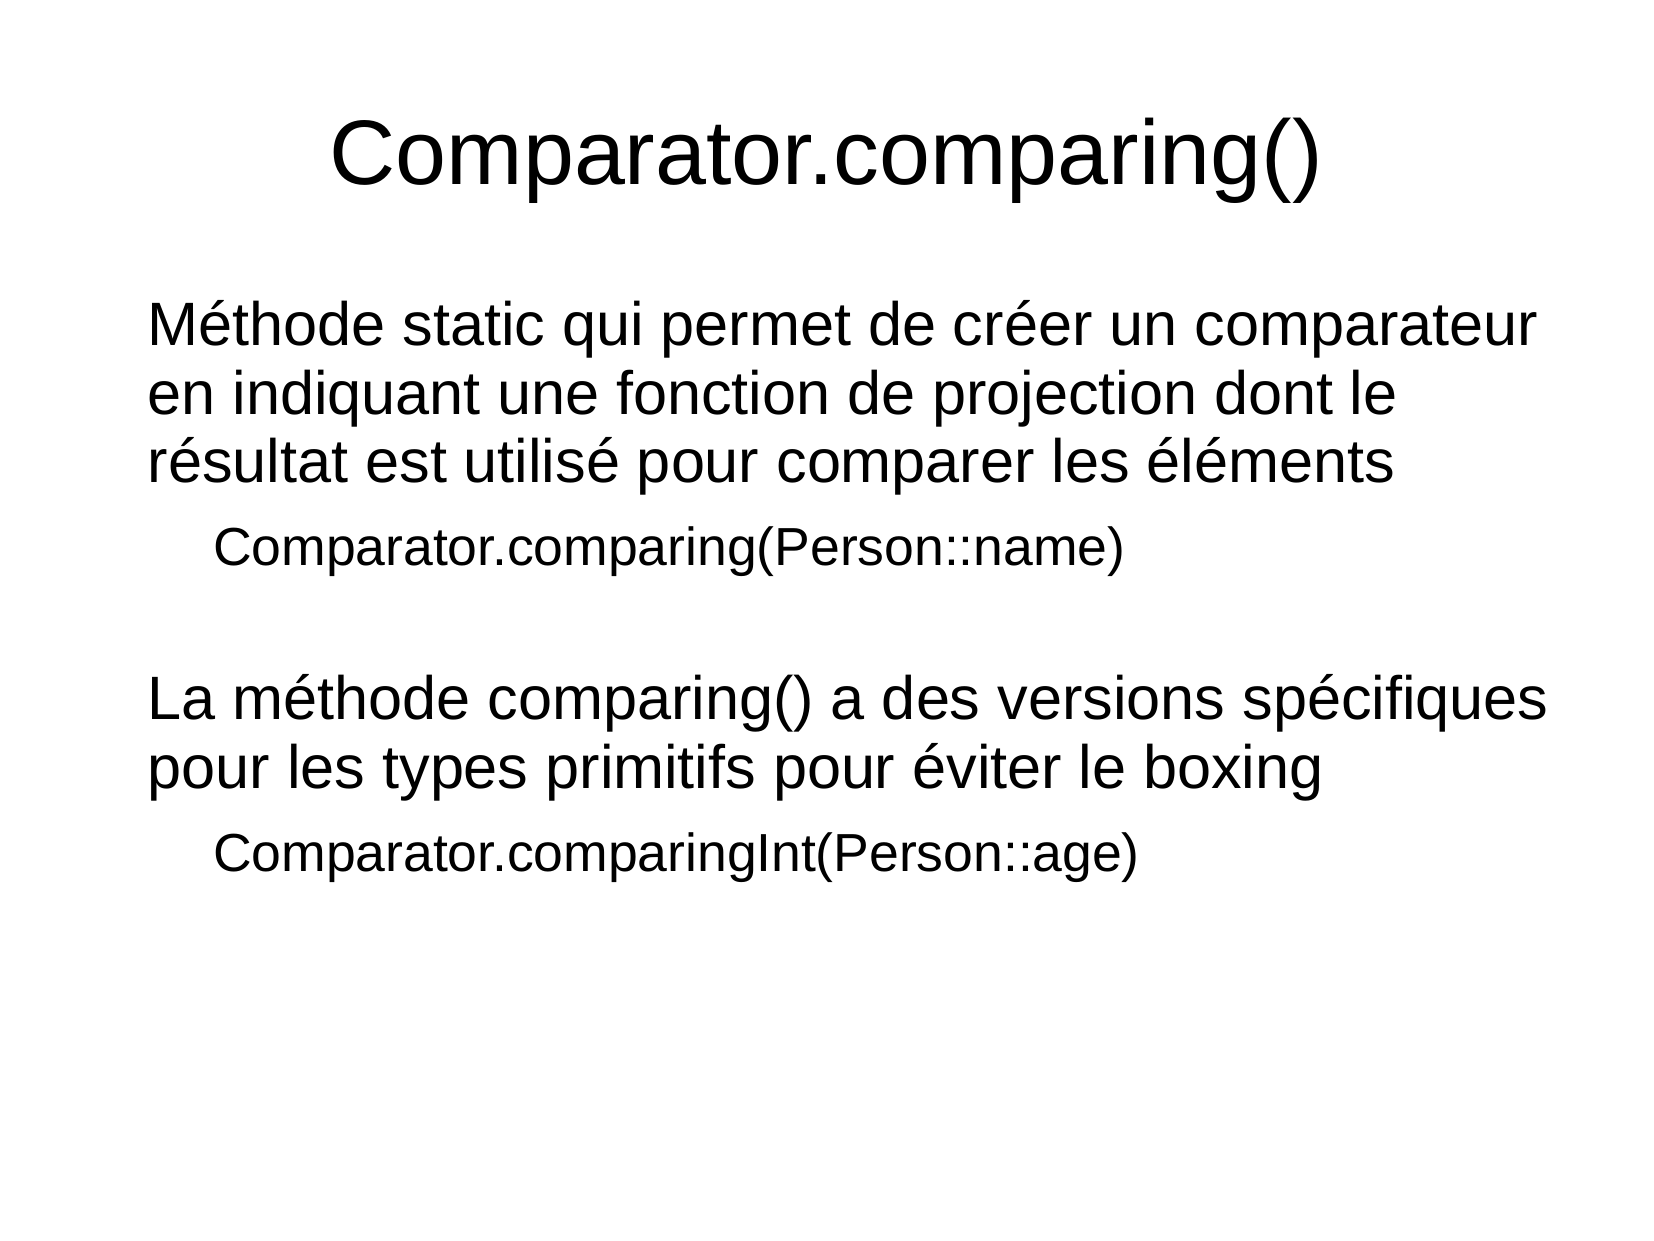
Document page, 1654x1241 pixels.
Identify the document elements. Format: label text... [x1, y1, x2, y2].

title Comparator.comparing() [82, 49, 1571, 257]
list Méthode static qui permet de créer un comparateur en indiquant une fonction de projection dont le résultat est utilisé pour comparer les éléments Comparator.comparing(Person::name) La méthode comparing() a des versions spécifiques pour les types primitifs pour éviter le boxing Comparator.comparingInt(Person::age) [82, 290, 1571, 1010]
